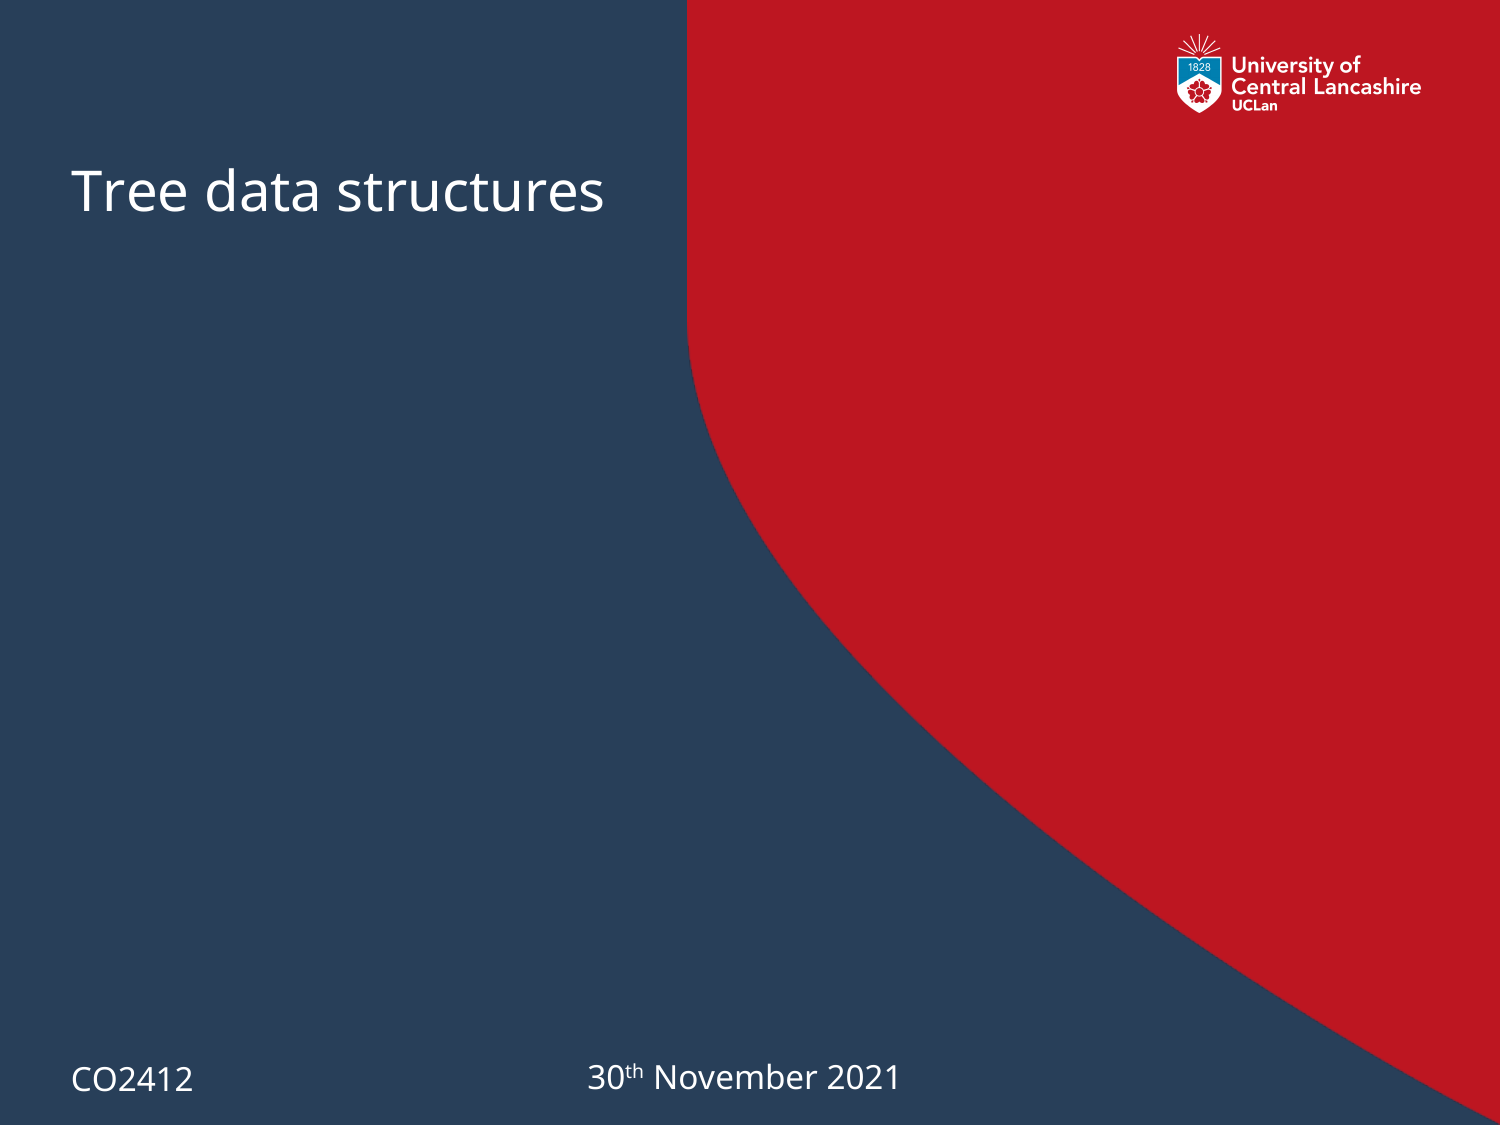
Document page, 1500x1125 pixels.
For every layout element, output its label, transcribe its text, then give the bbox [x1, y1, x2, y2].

picture [687, 0, 1500, 1125]
text_box Tree data structures [56, 68, 1185, 310]
